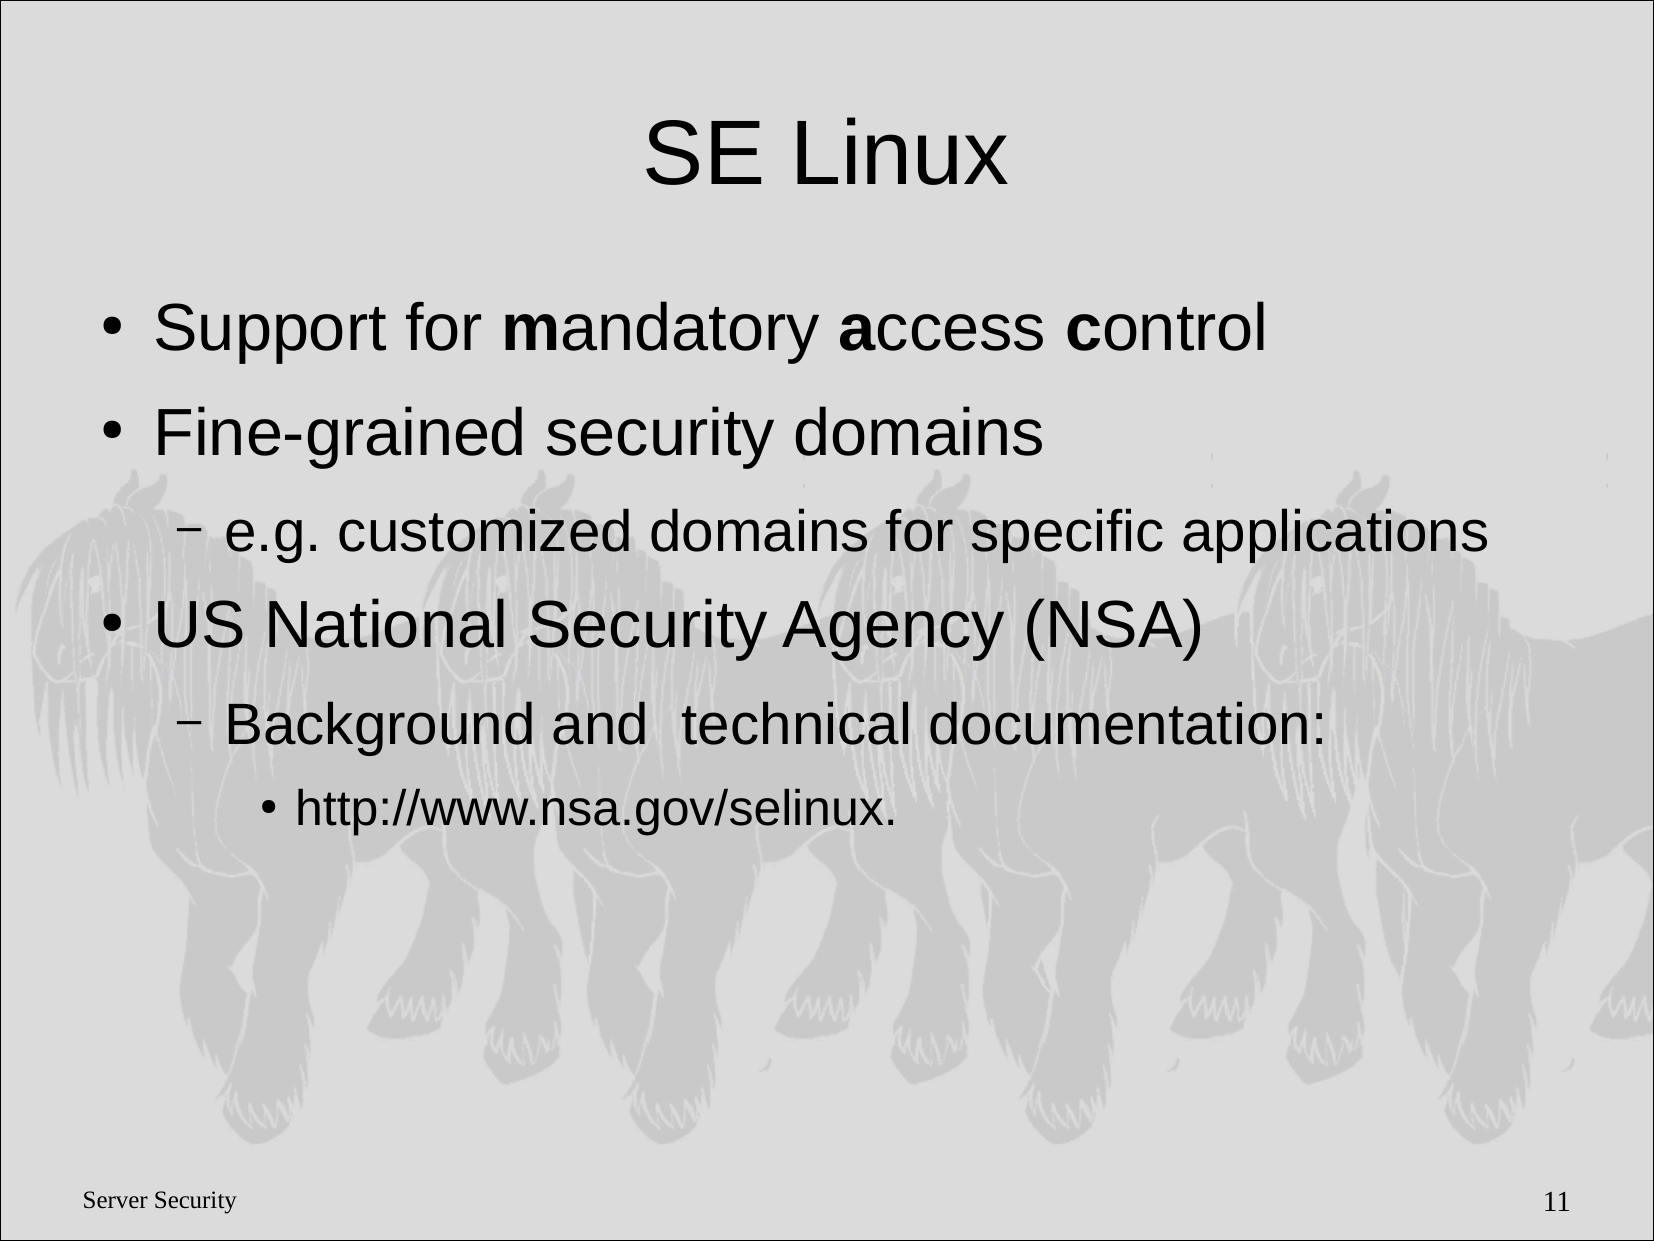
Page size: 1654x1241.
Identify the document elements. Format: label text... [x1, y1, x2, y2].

title SE Linux [82, 49, 1571, 257]
list Support for mandatory access control Fine-grained security domains e.g. customized domains for specific applications US National Security Agency (NSA) Background and technical documentation: http://www.nsa.gov/selinux. [82, 290, 1571, 1094]
